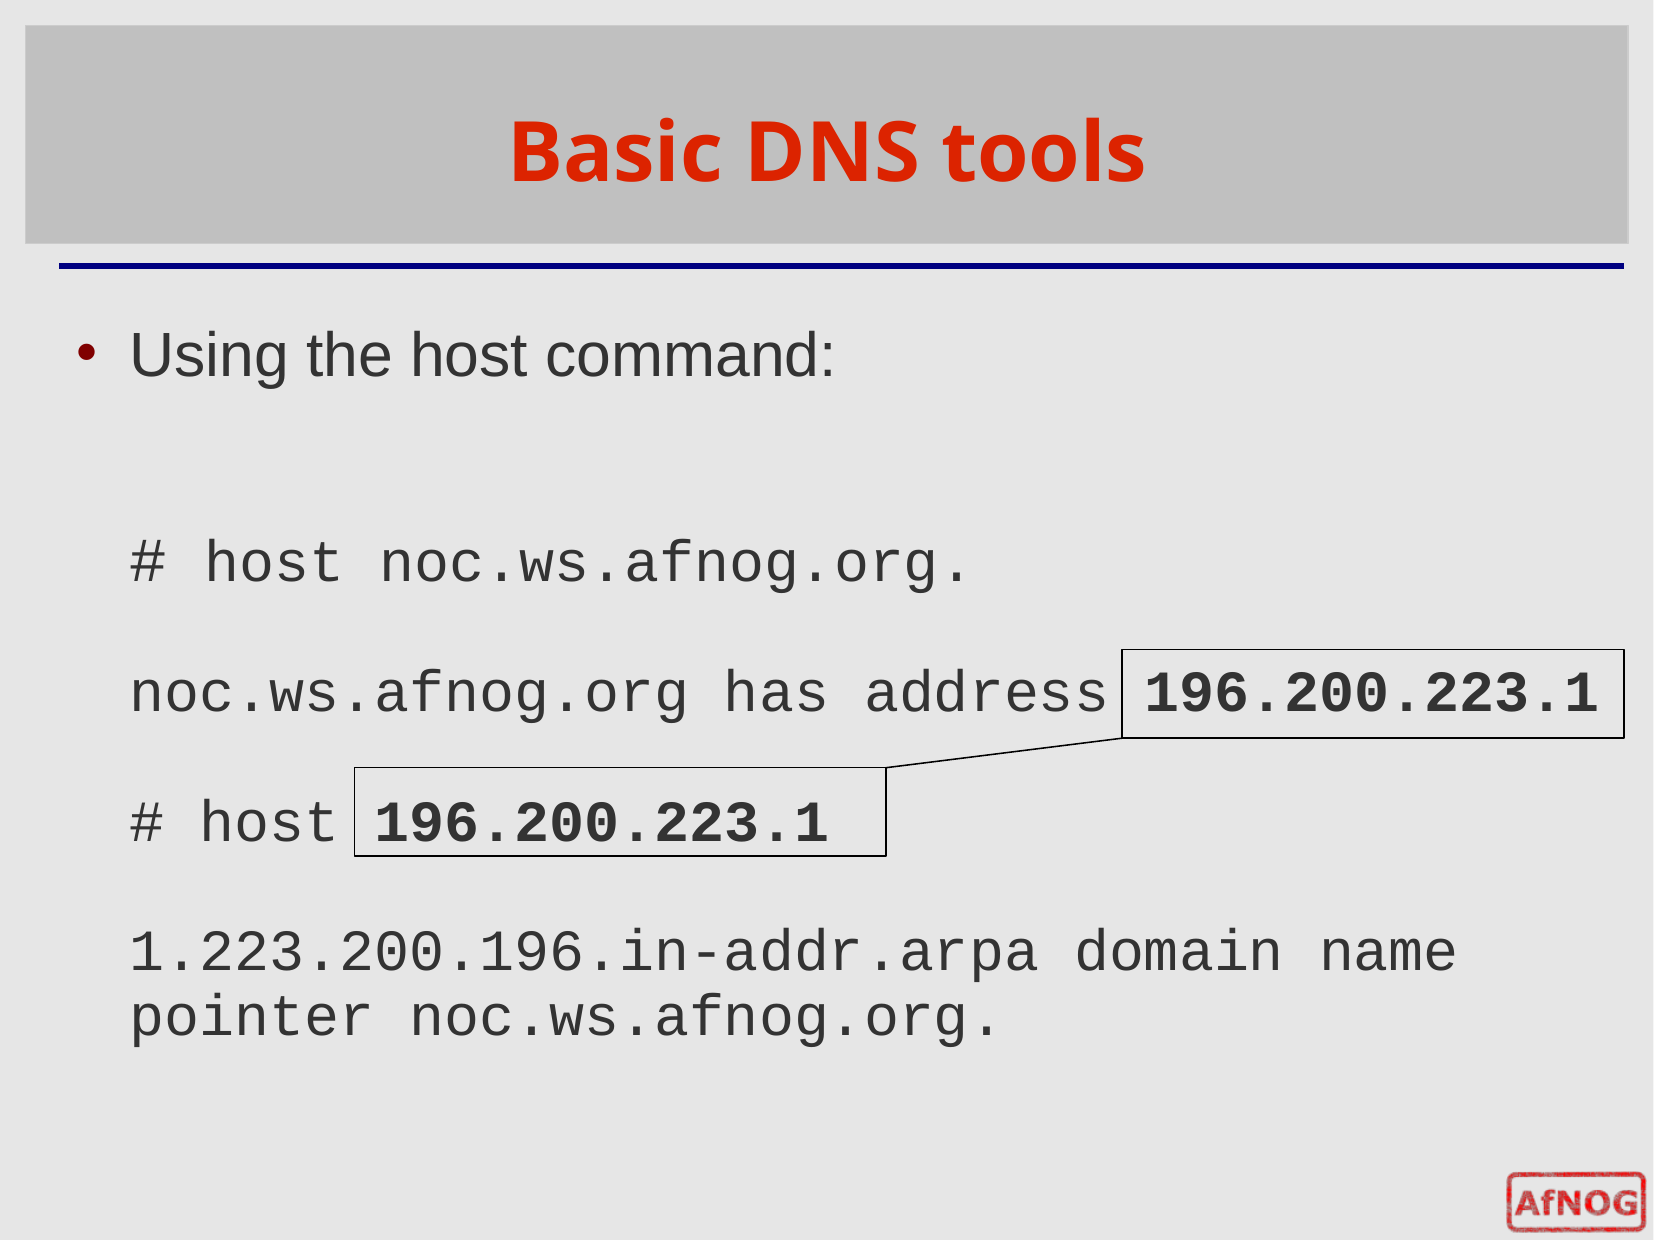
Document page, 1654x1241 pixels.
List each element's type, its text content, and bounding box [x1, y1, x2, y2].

picture [1505, 1170, 1648, 1235]
list Using the host command: # host noc.ws.afnog.org. noc.ws.afnog.org has address 196.200.223.1 # host 196.200.223.1 1.223.200.196.in-addr.arpa domain name pointer noc.ws.afnog.org. [355, 768, 885, 855]
list Using the host command: # host noc.ws.afnog.org. noc.ws.afnog.org has address 196.200.223.1 # host 196.200.223.1 1.223.200.196.in-addr.arpa domain name pointer noc.ws.afnog.org. [59, 322, 1625, 1053]
list Using the host command: # host noc.ws.afnog.org. noc.ws.afnog.org has address 196.200.223.1 # host 196.200.223.1 1.223.200.196.in-addr.arpa domain name pointer noc.ws.afnog.org. [1123, 650, 1623, 737]
title Basic DNS tools [121, 46, 1534, 254]
